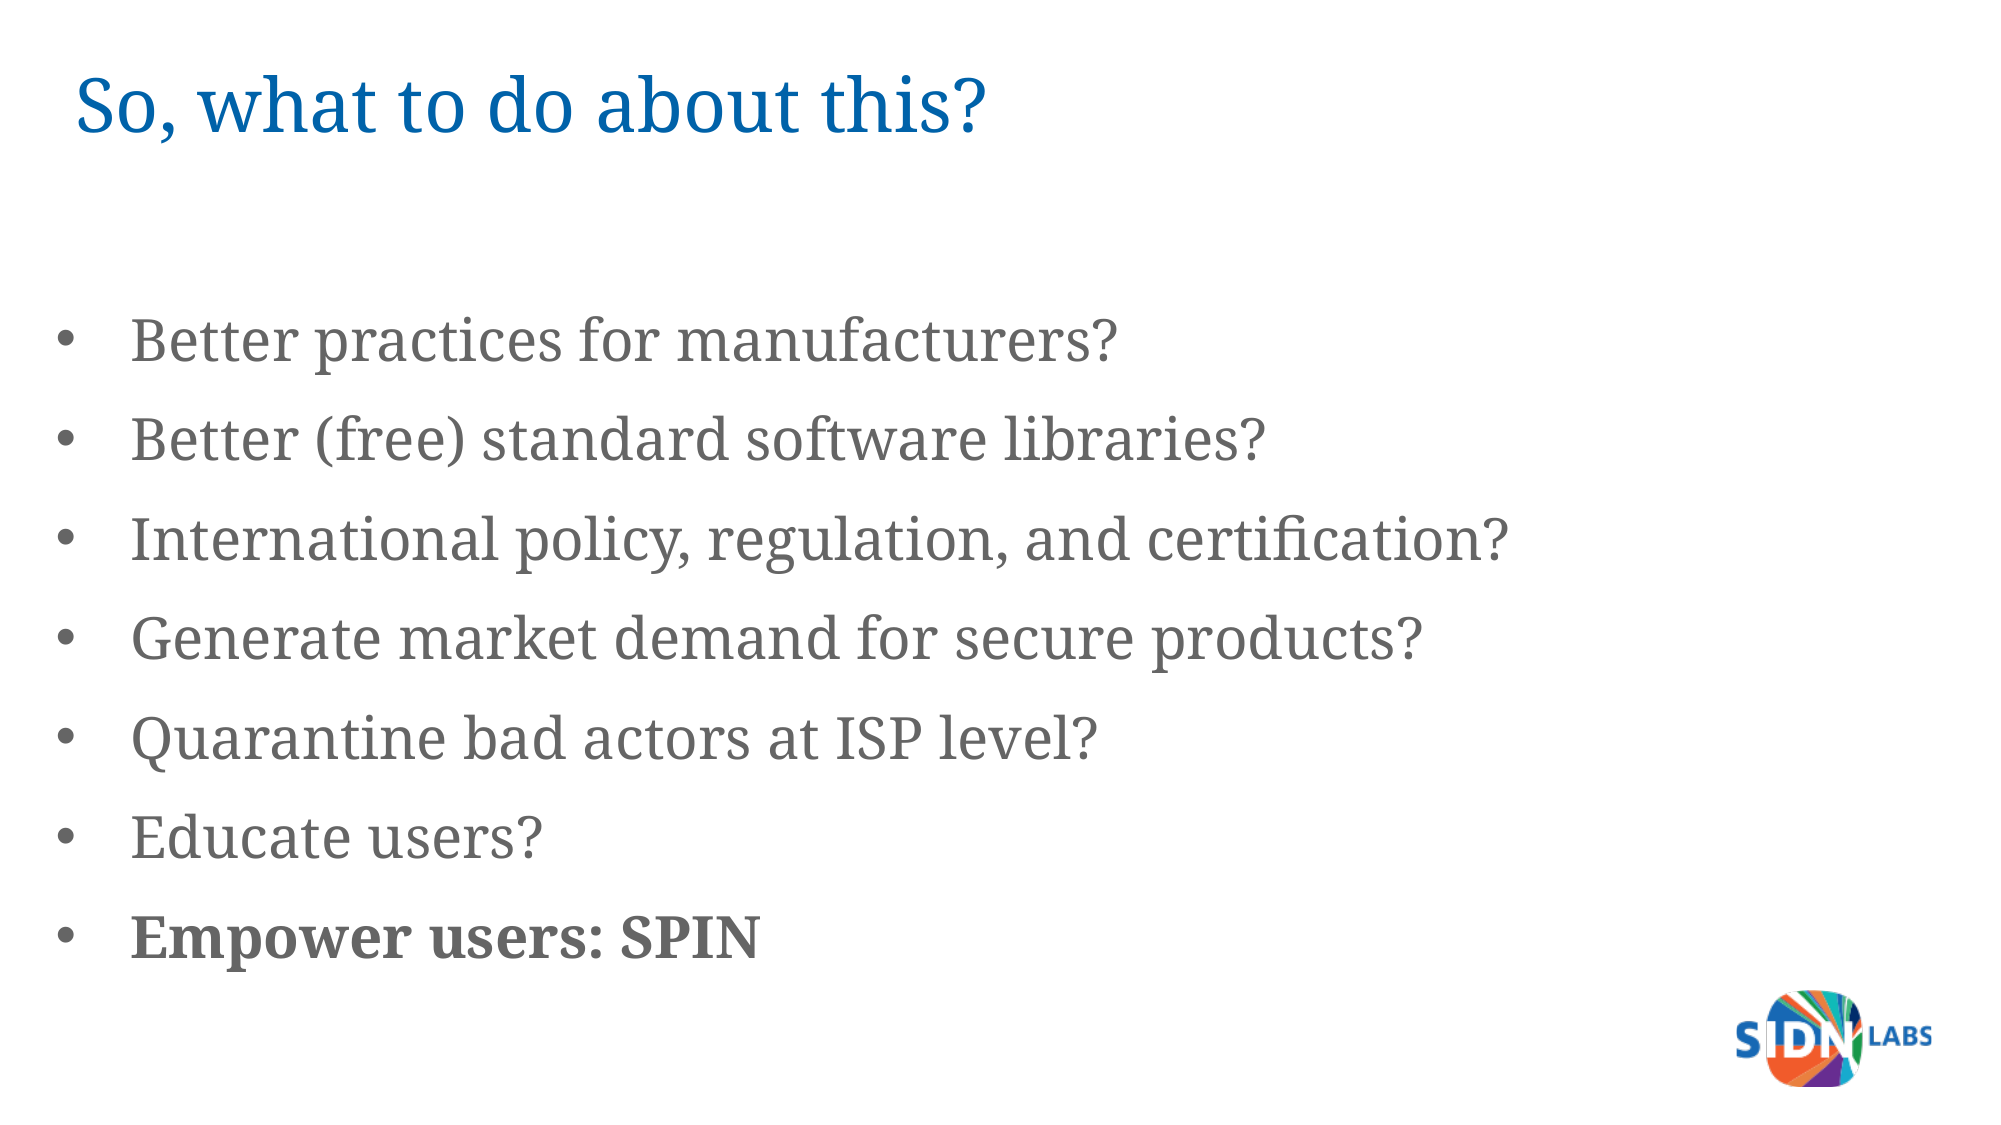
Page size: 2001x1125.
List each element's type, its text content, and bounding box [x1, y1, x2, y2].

text_box So, what to do about this? [75, 61, 1925, 144]
text_box Better practices for manufacturers? Better (free) standard software libraries? International policy, regulation, and certification? Generate market demand for secure products? Quarantine bad actors at ISP level? Educate users? Empower users: SPIN [55, 285, 1905, 963]
